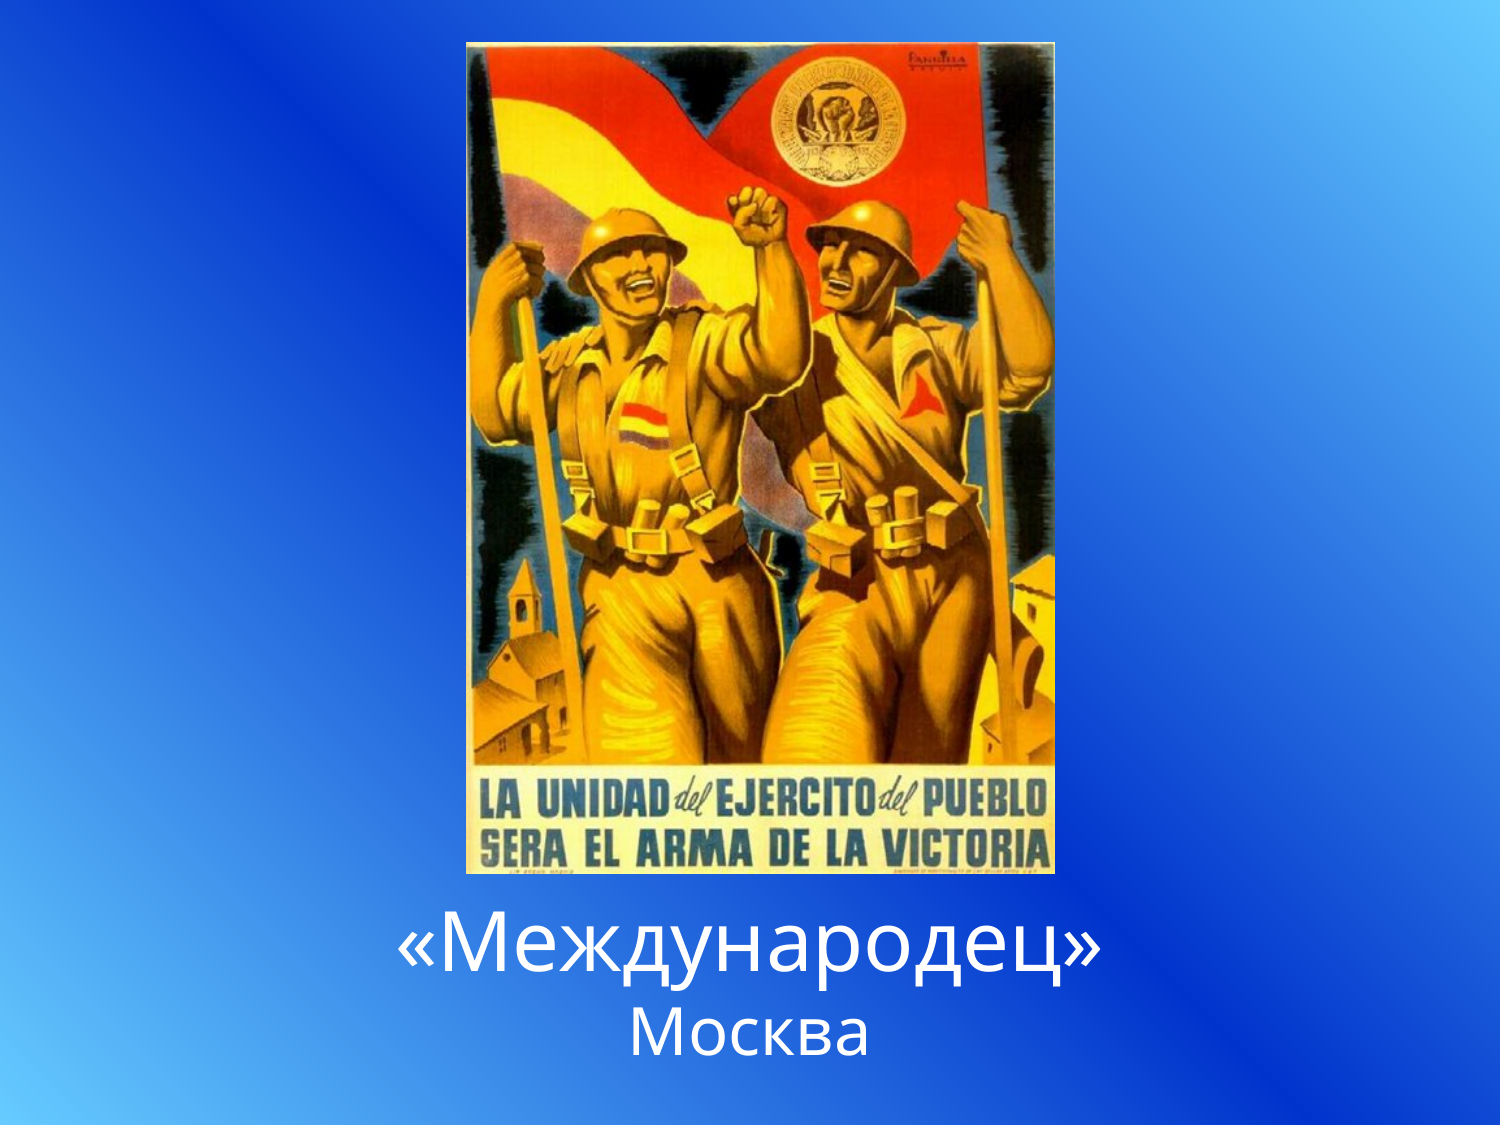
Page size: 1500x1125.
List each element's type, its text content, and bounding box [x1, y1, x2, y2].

picture [466, 42, 1055, 874]
text_box «Международец» Москва [112, 857, 1388, 1099]
